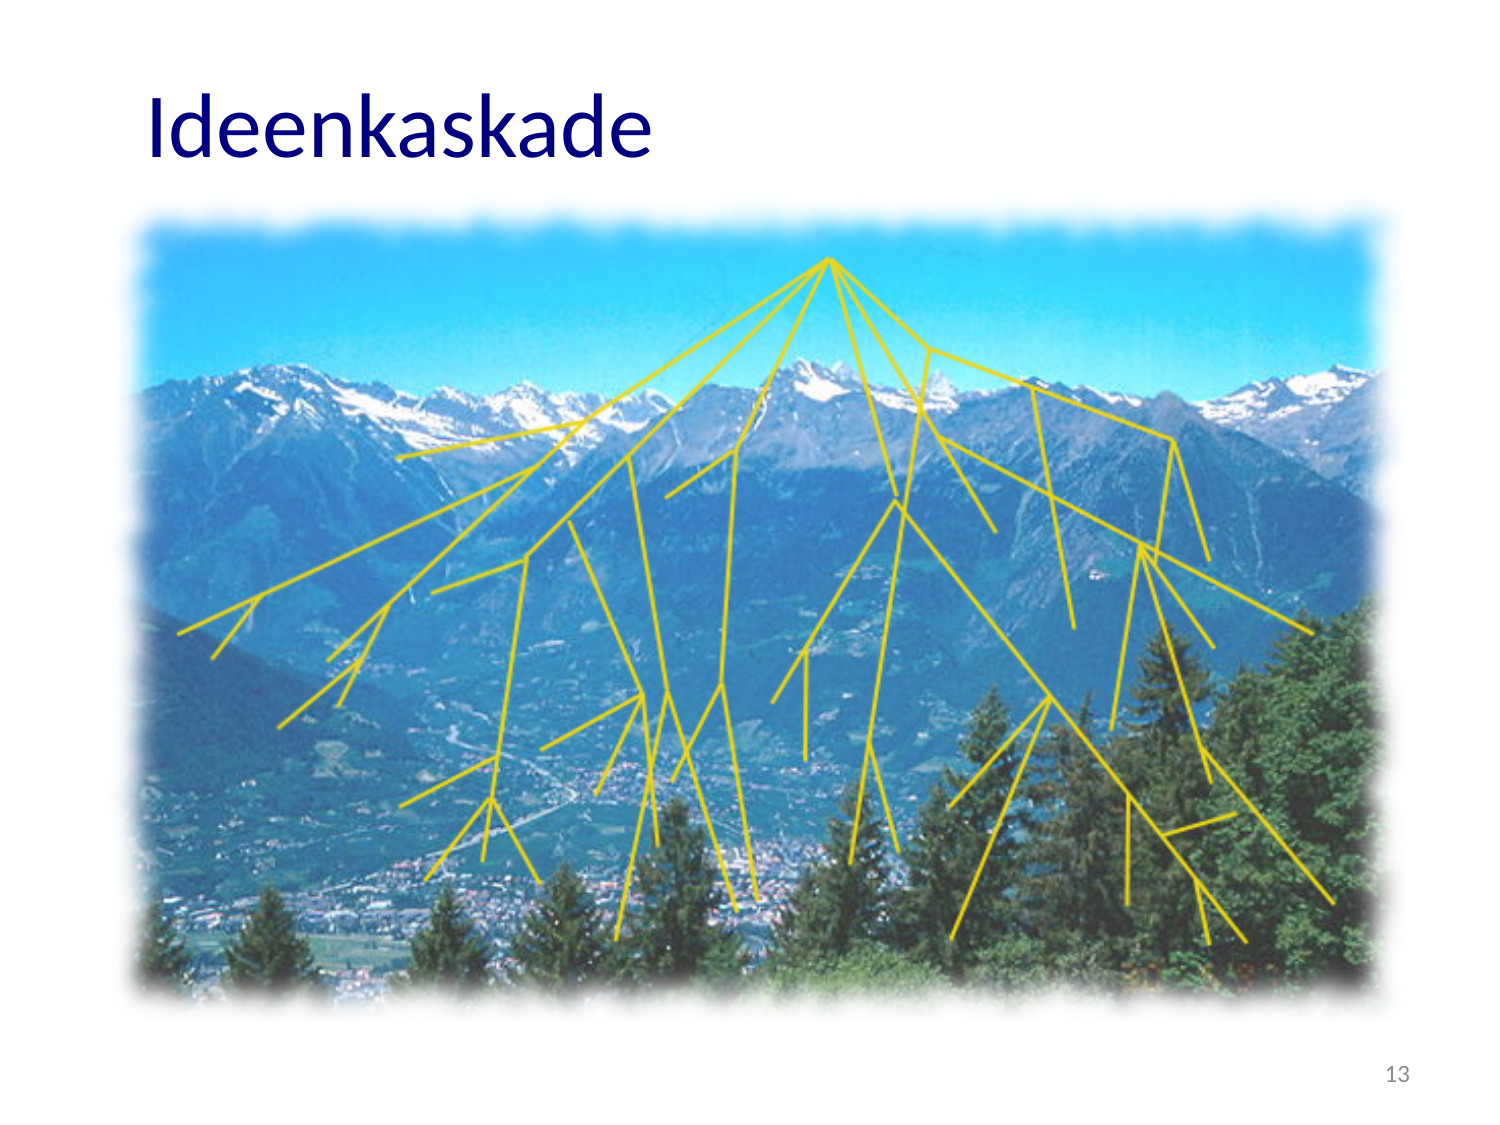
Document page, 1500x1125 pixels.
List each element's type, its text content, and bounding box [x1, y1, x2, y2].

title Ideenkaskade [145, 47, 1241, 190]
picture [105, 190, 1405, 1021]
